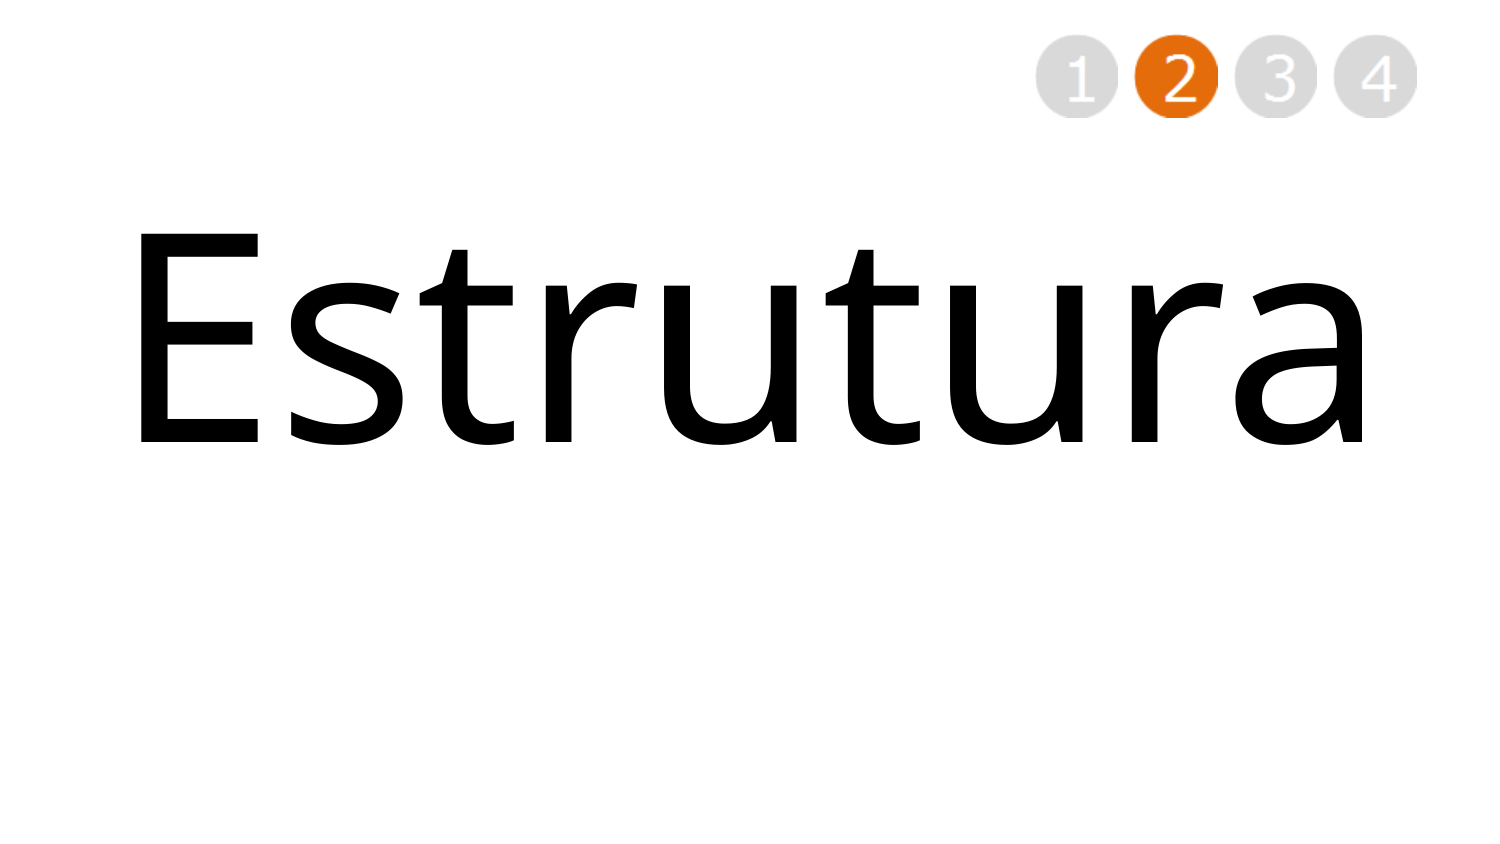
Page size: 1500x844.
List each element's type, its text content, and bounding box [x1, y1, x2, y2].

picture [1333, 34, 1417, 118]
picture [1035, 34, 1118, 118]
title Estrutura [51, 164, 1449, 517]
picture [1234, 34, 1317, 118]
picture [1134, 34, 1218, 118]
